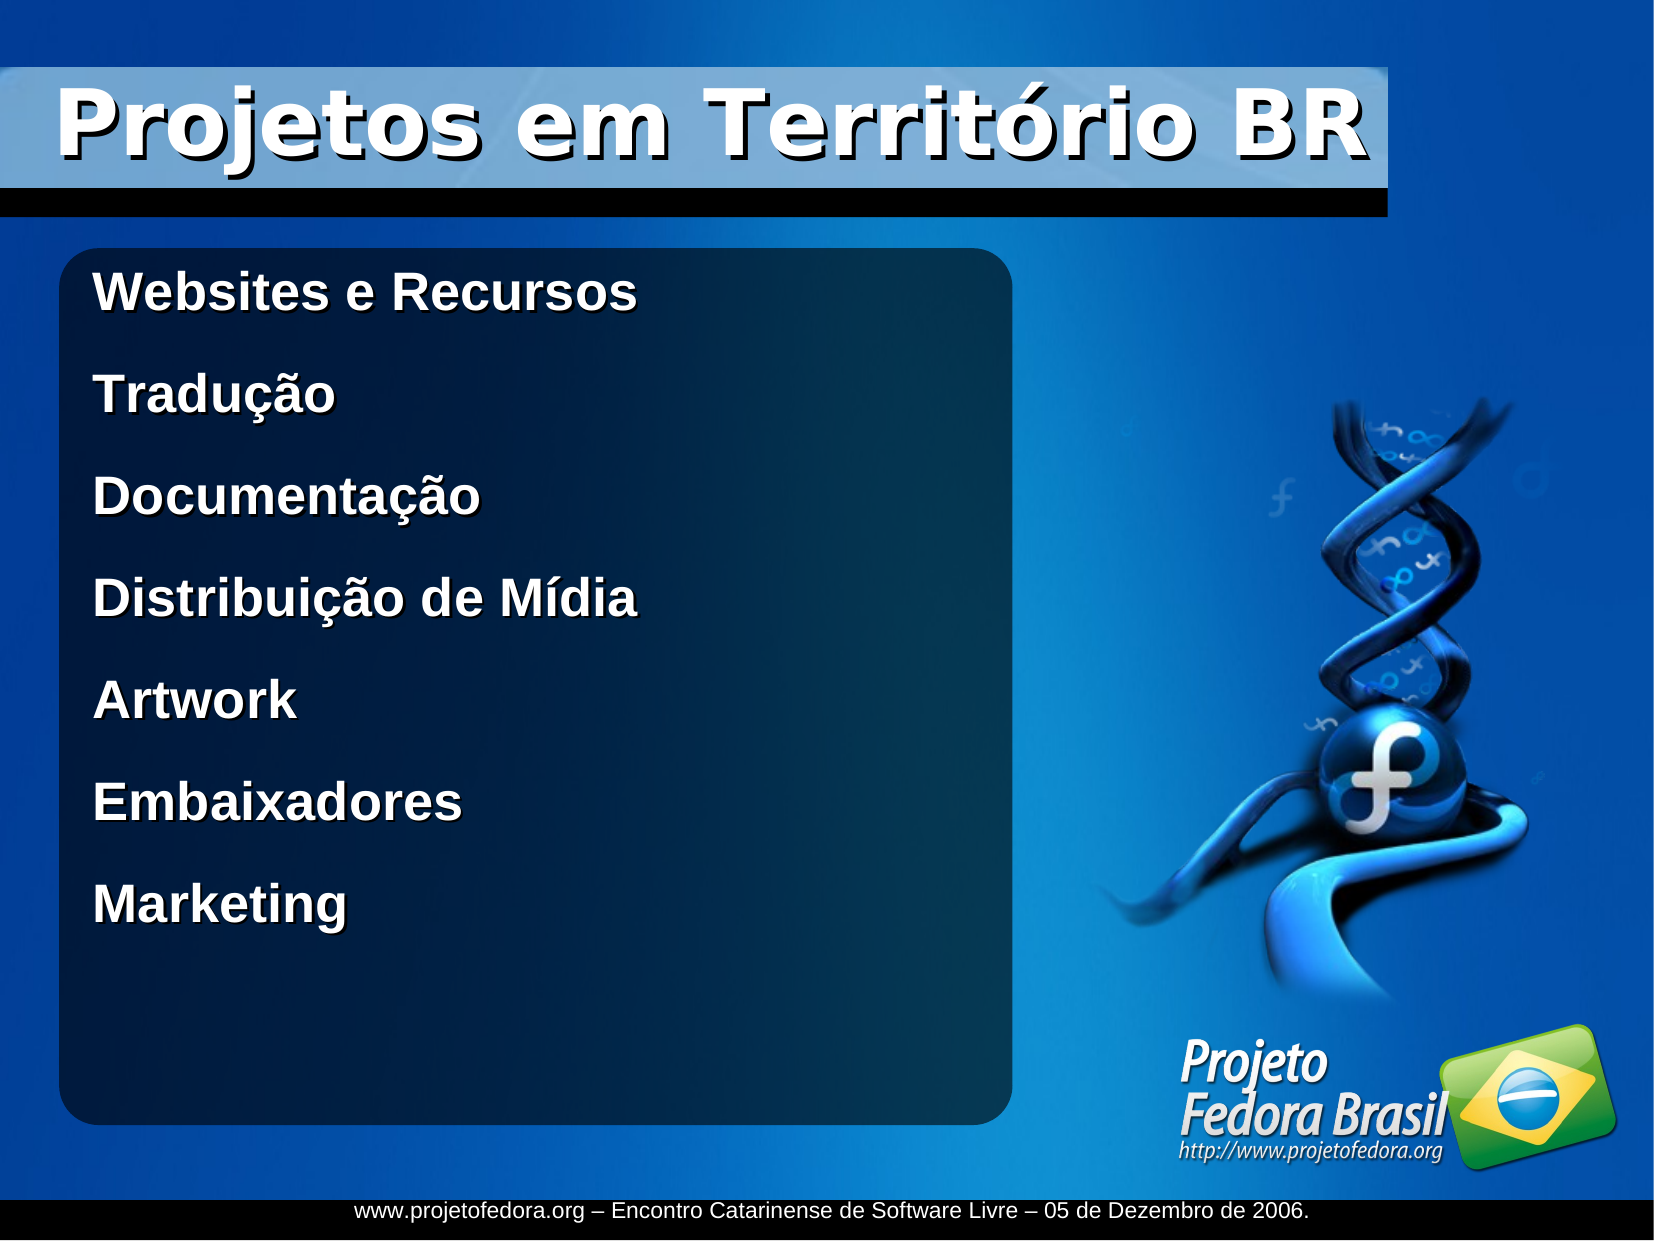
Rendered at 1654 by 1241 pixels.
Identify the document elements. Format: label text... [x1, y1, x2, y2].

text_box www.projetofedora.org – Encontro Catarinense de Software Livre – 05 de Dezembro de 2006. [339, 1190, 1427, 1241]
picture [0, 0, 1654, 1200]
text_box Projetos em Território BR [37, 63, 1394, 202]
list Websites e Recursos Tradução Documentação Distribuição de Mídia Artwork Embaixadores Marketing [75, 261, 1201, 1163]
text_box [59, 248, 1003, 1118]
